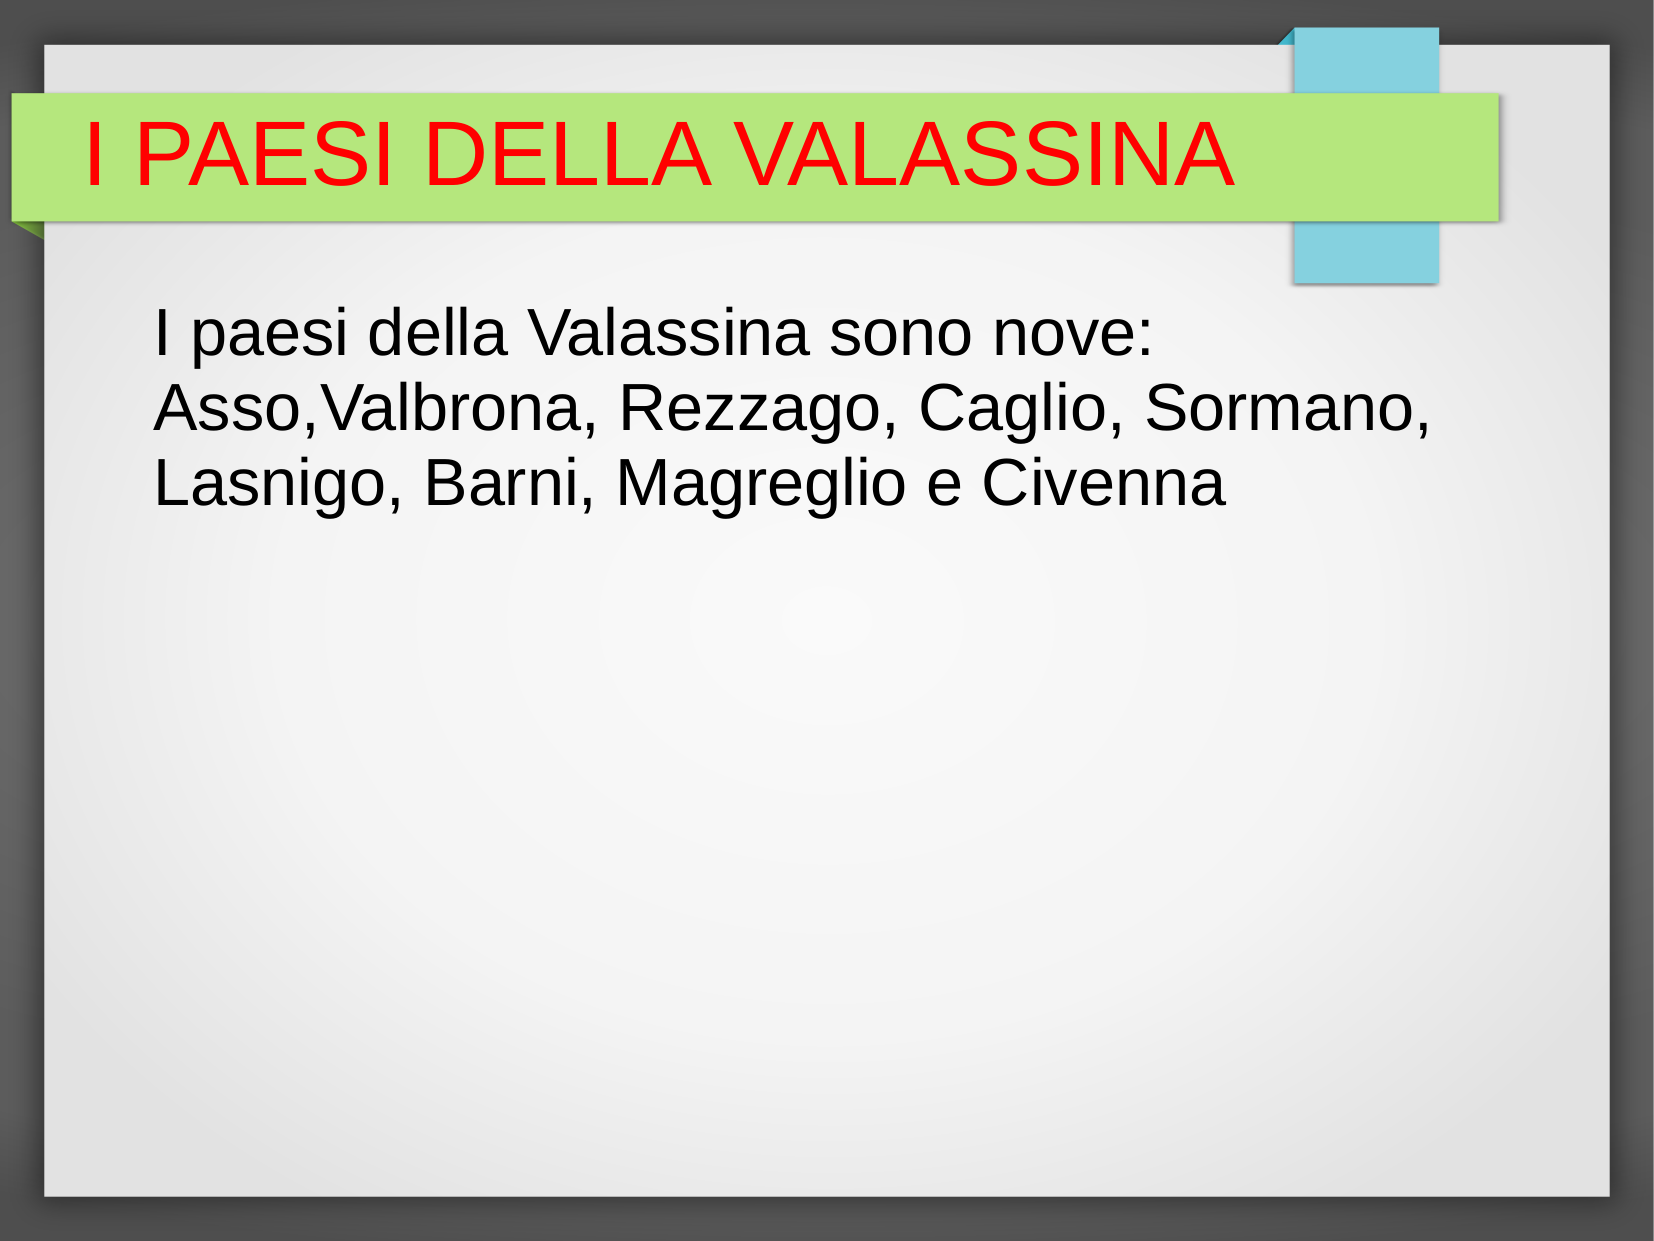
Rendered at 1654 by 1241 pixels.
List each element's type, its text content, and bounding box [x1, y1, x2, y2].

list I paesi della Valassina sono nove: Asso,Valbrona, Rezzago, Caglio, Sormano, Lasnigo, Barni, Magreglio e Civenna [82, 295, 1571, 1015]
title I PAESI DELLA VALASSINA [82, 94, 1264, 213]
picture [0, 0, 1654, 1241]
